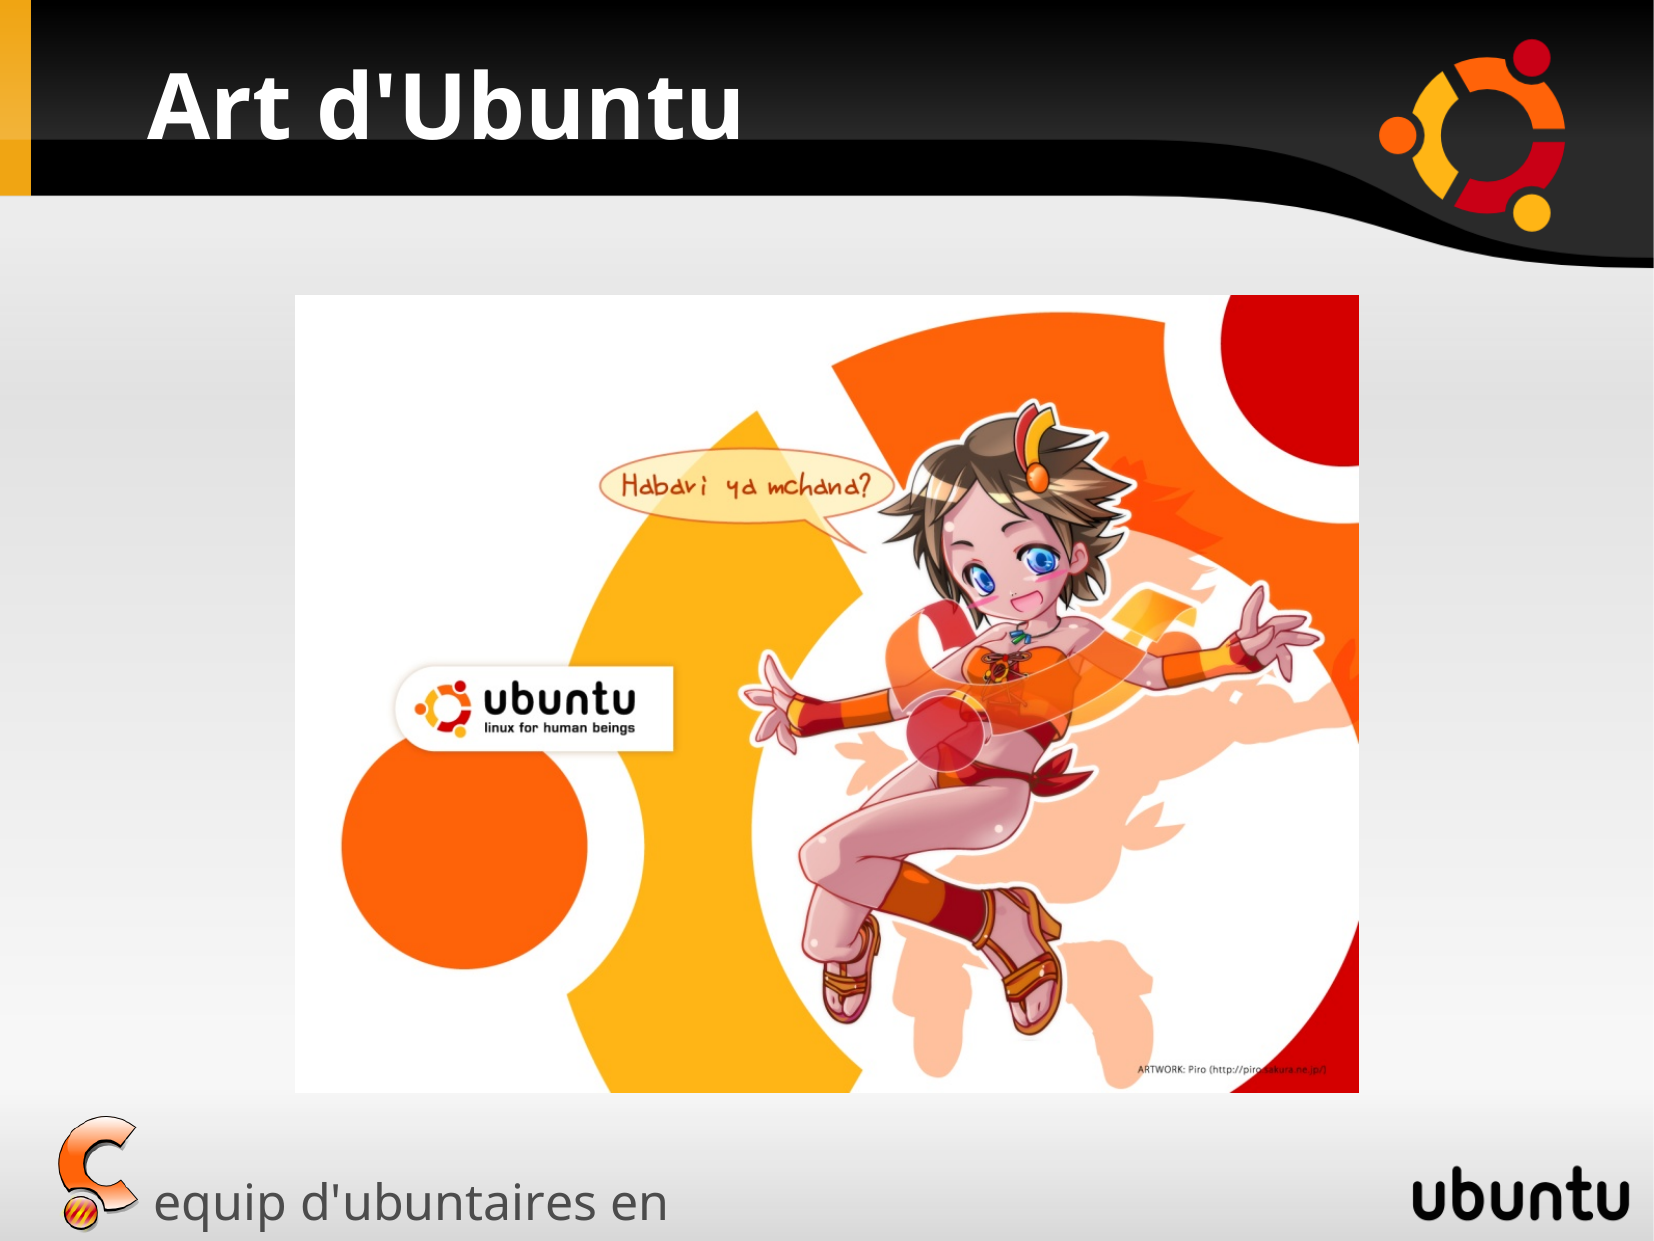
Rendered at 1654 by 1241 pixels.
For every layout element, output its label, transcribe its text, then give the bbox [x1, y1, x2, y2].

picture [0, 0, 1654, 1241]
title Art d'Ubuntu [0, 0, 1359, 208]
